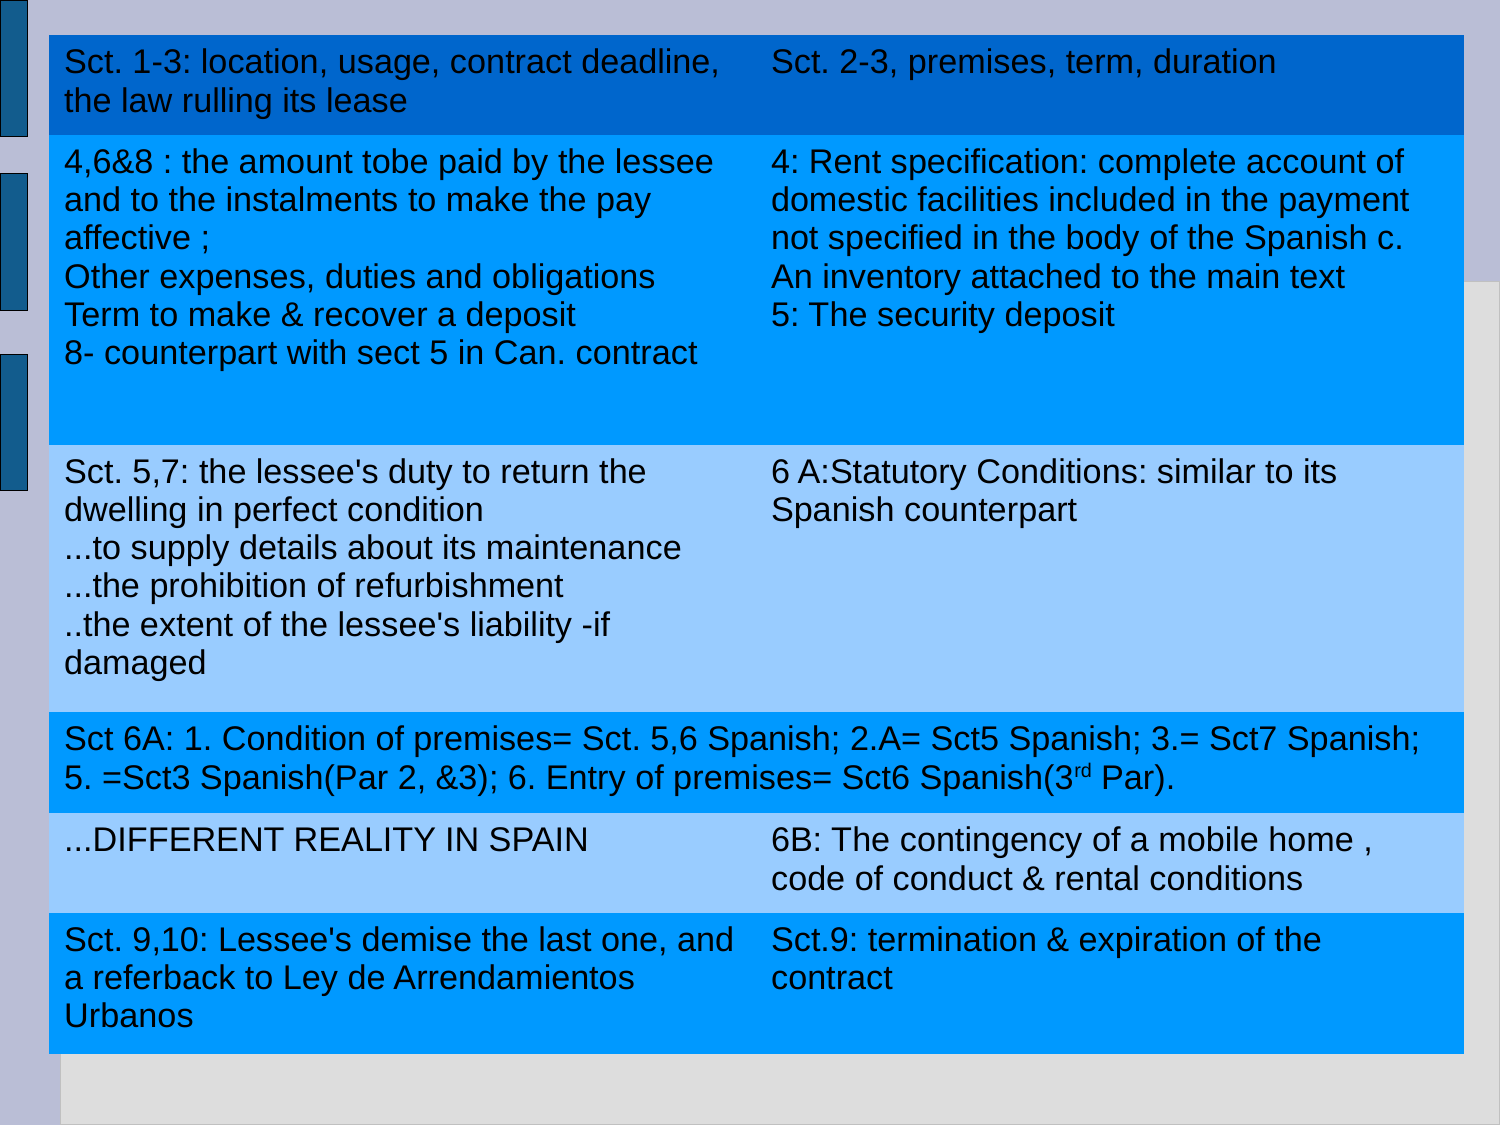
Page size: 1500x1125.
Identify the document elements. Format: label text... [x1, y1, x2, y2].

table_cell 4: Rent specification: complete account of domestic facilities included in the payment not specified in the body of the Spanish c. An inventory attached to the main text 5: The security deposit [756, 135, 1464, 445]
table_cell Sct.9: termination & expiration of the contract [756, 913, 1464, 1054]
table_cell ...DIFFERENT REALITY IN SPAIN [49, 813, 756, 913]
table_cell 4,6&8 : the amount tobe paid by the lessee and to the instalments to make the pay affective ; Other expenses, duties and obligations Term to make & recover a deposit 8- counterpart with sect 5 in Can. contract [49, 135, 756, 445]
table_cell Sct. 9,10: Lessee's demise the last one, and a referback to Ley de Arrendamientos Urbanos [49, 913, 756, 1054]
table_header Sct. 1-3: location, usage, contract deadline, the law rulling its lease [49, 35, 756, 135]
table_cell Sct. 5,7: the lessee's duty to return the dwelling in perfect condition ...to supply details about its maintenance ...the prohibition of refurbishment ..the extent of the lessee's liability -if damaged [49, 445, 756, 712]
table_cell Sct 6A: 1. Condition of premises= Sct. 5,6 Spanish; 2.A= Sct5 Spanish; 3.= Sct7 Spanish; 5. =Sct3 Spanish(Par 2, &3); 6. Entry of premises= Sct6 Spanish(3rd Par). [49, 712, 1464, 813]
table_cell 6 A:Statutory Conditions: similar to its Spanish counterpart [756, 445, 1464, 712]
table_cell 6B: The contingency of a mobile home , code of conduct & rental conditions [756, 813, 1464, 913]
table_header Sct. 2-3, premises, term, duration [756, 35, 1464, 135]
